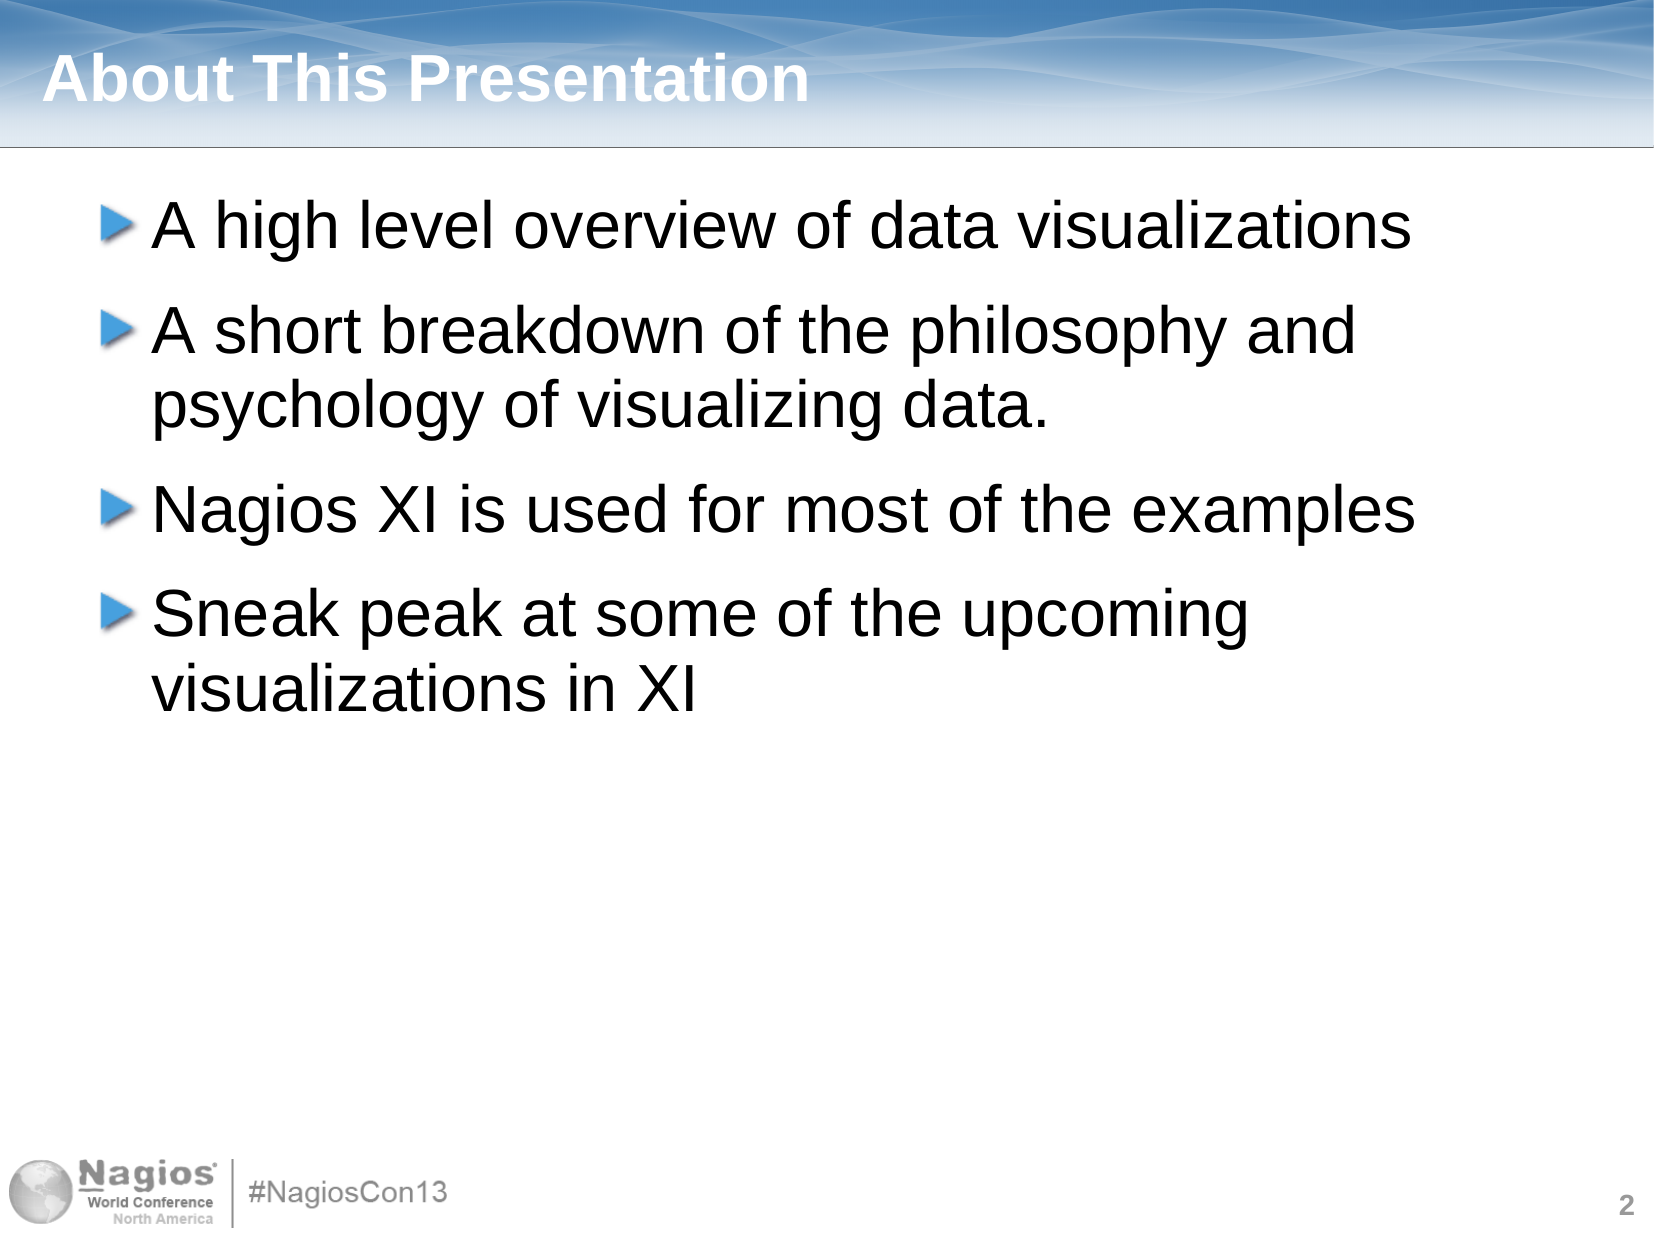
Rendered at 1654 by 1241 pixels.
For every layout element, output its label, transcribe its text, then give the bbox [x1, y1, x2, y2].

picture [9, 1159, 453, 1228]
picture [0, 0, 1654, 147]
title About This Presentation [41, 29, 1248, 127]
list A high level overview of data visualizations A short breakdown of the philosophy and psychology of visualizing data. Nagios XI is used for most of the examples Sneak peak at some of the upcoming visualizations in XI [80, 188, 1569, 1007]
